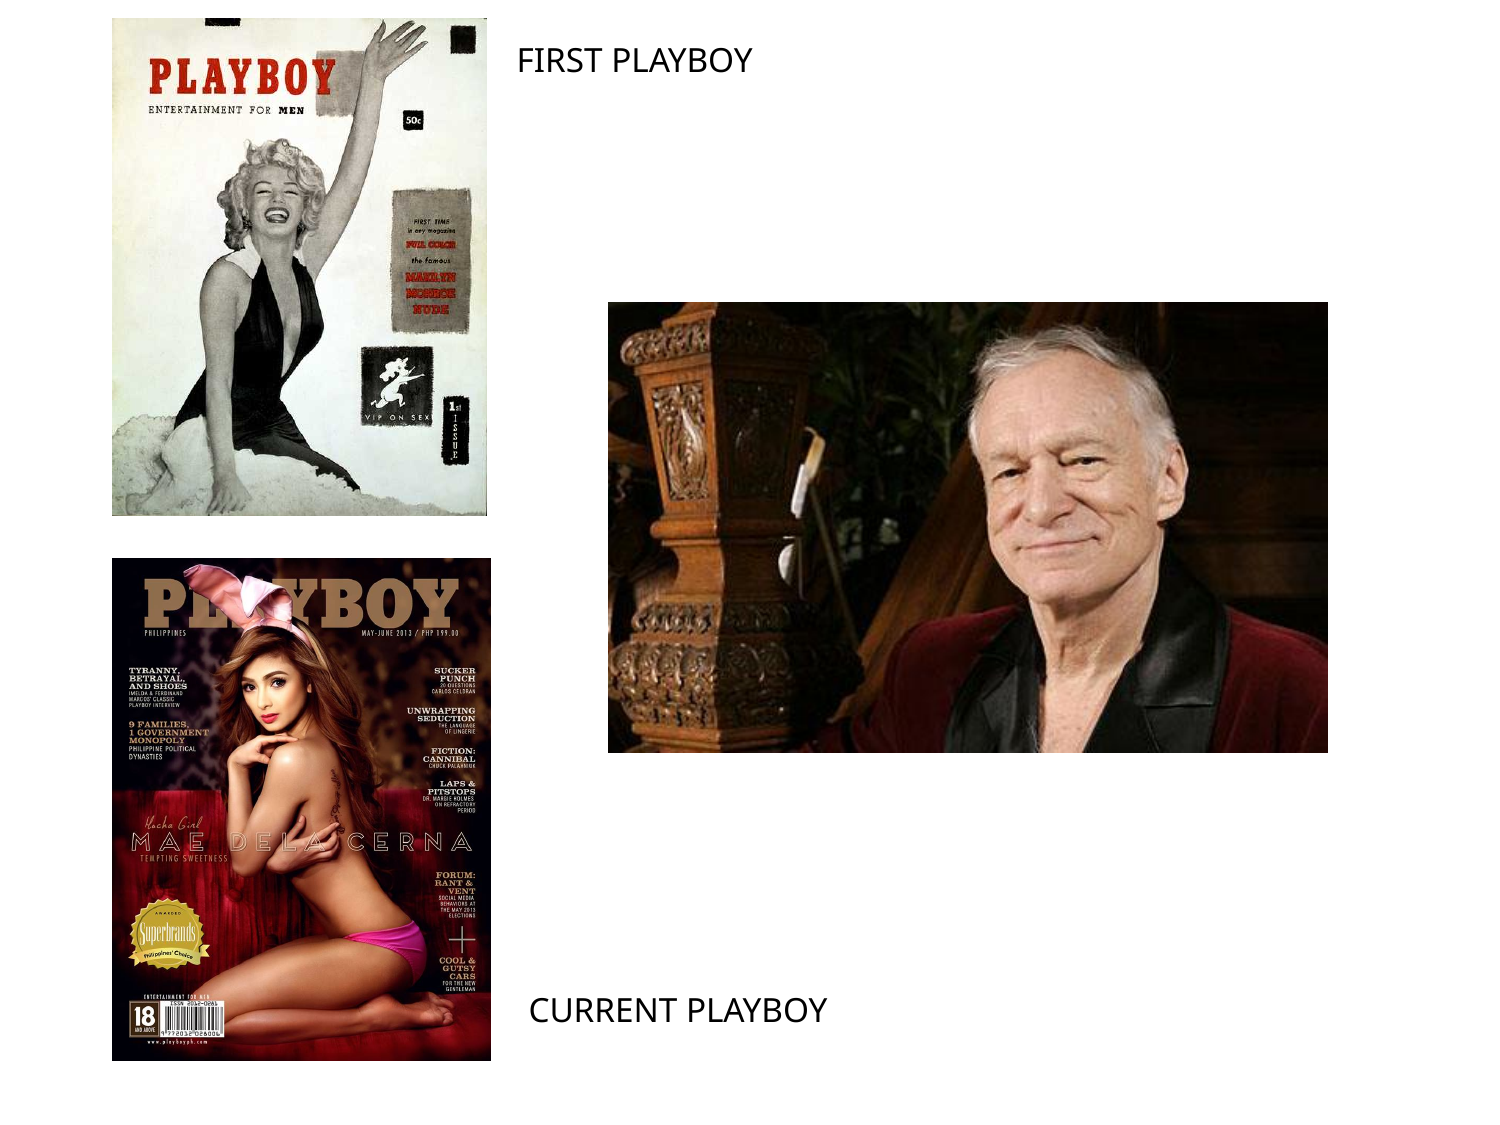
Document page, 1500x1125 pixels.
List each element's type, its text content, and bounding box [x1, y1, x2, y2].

text_box FIRST PLAYBOY [501, 31, 910, 87]
picture [112, 18, 487, 516]
text_box CURRENT PLAYBOY [513, 982, 987, 1038]
picture [608, 302, 1328, 753]
picture [112, 558, 491, 1061]
